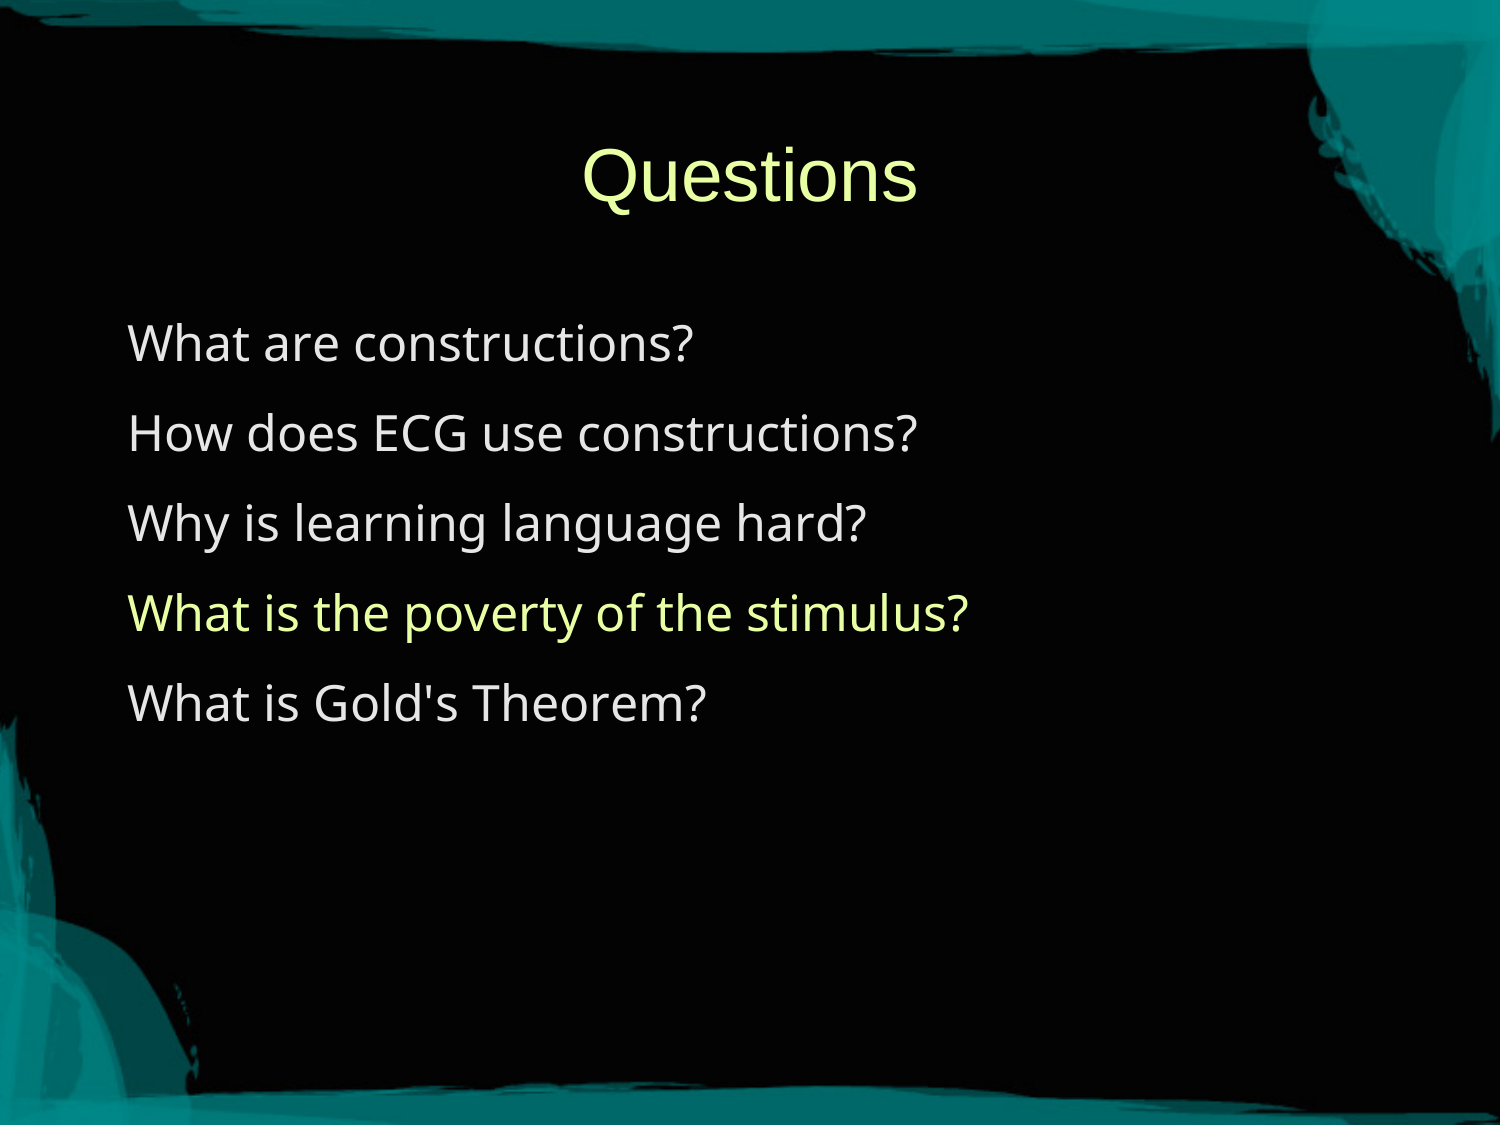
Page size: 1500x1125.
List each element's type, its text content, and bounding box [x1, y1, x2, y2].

title Questions [112, 87, 1388, 263]
list What are constructions? How does ECG use constructions? Why is learning language hard? What is the poverty of the stimulus? What is Gold's Theorem? [112, 299, 1388, 1000]
picture [0, 0, 1500, 1125]
